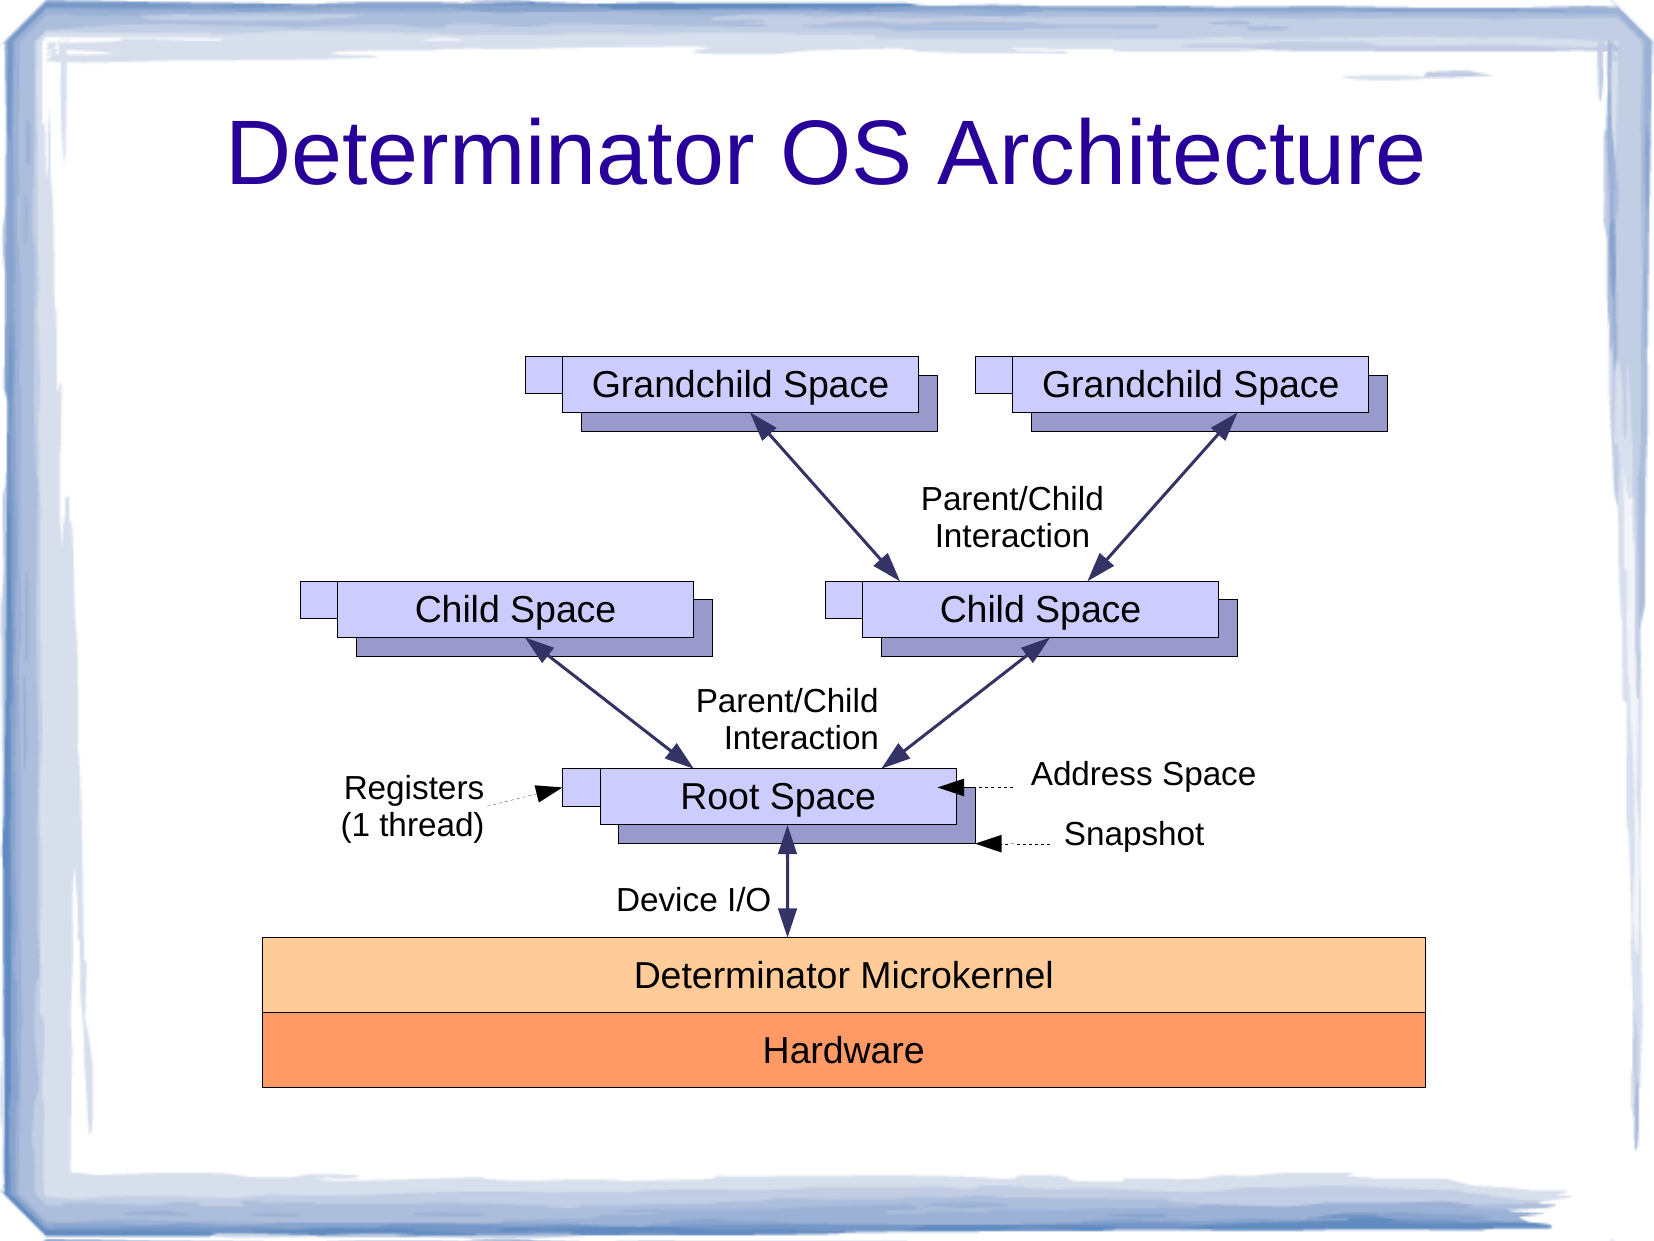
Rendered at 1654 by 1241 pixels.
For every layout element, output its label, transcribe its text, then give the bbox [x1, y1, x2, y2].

text_box [300, 581, 338, 619]
text_box Address Space [1012, 740, 1276, 807]
text_box Hardware [262, 1012, 1426, 1088]
picture [0, 0, 1654, 1241]
text_box [753, 375, 938, 432]
text_box [975, 356, 1013, 394]
text_box [788, 787, 976, 844]
title Determinator OS Architecture [82, 49, 1571, 257]
text_box Determinator Microkernel [262, 937, 1426, 1012]
text_box Grandchild Space [1012, 356, 1369, 413]
text_box [881, 638, 1045, 657]
text_box Registers (1 thread) [318, 761, 507, 851]
text_box [581, 413, 757, 432]
text_box [562, 768, 600, 807]
text_box Child Space [337, 581, 694, 638]
text_box [618, 825, 787, 844]
text_box Snapshot [1031, 806, 1238, 863]
text_box [356, 638, 537, 657]
text_box [1031, 413, 1234, 432]
text_box Parent/Child Interaction [862, 473, 1163, 563]
text_box [1038, 599, 1238, 657]
text_box Root Space [600, 768, 957, 825]
text_box [525, 356, 563, 394]
text_box Child Space [862, 581, 1219, 638]
text_box [1230, 375, 1388, 432]
text_box [530, 599, 713, 657]
text_box Device I/O [600, 862, 787, 938]
text_box Parent/Child Interaction [637, 675, 938, 765]
text_box [825, 581, 863, 619]
text_box Grandchild Space [562, 356, 919, 413]
